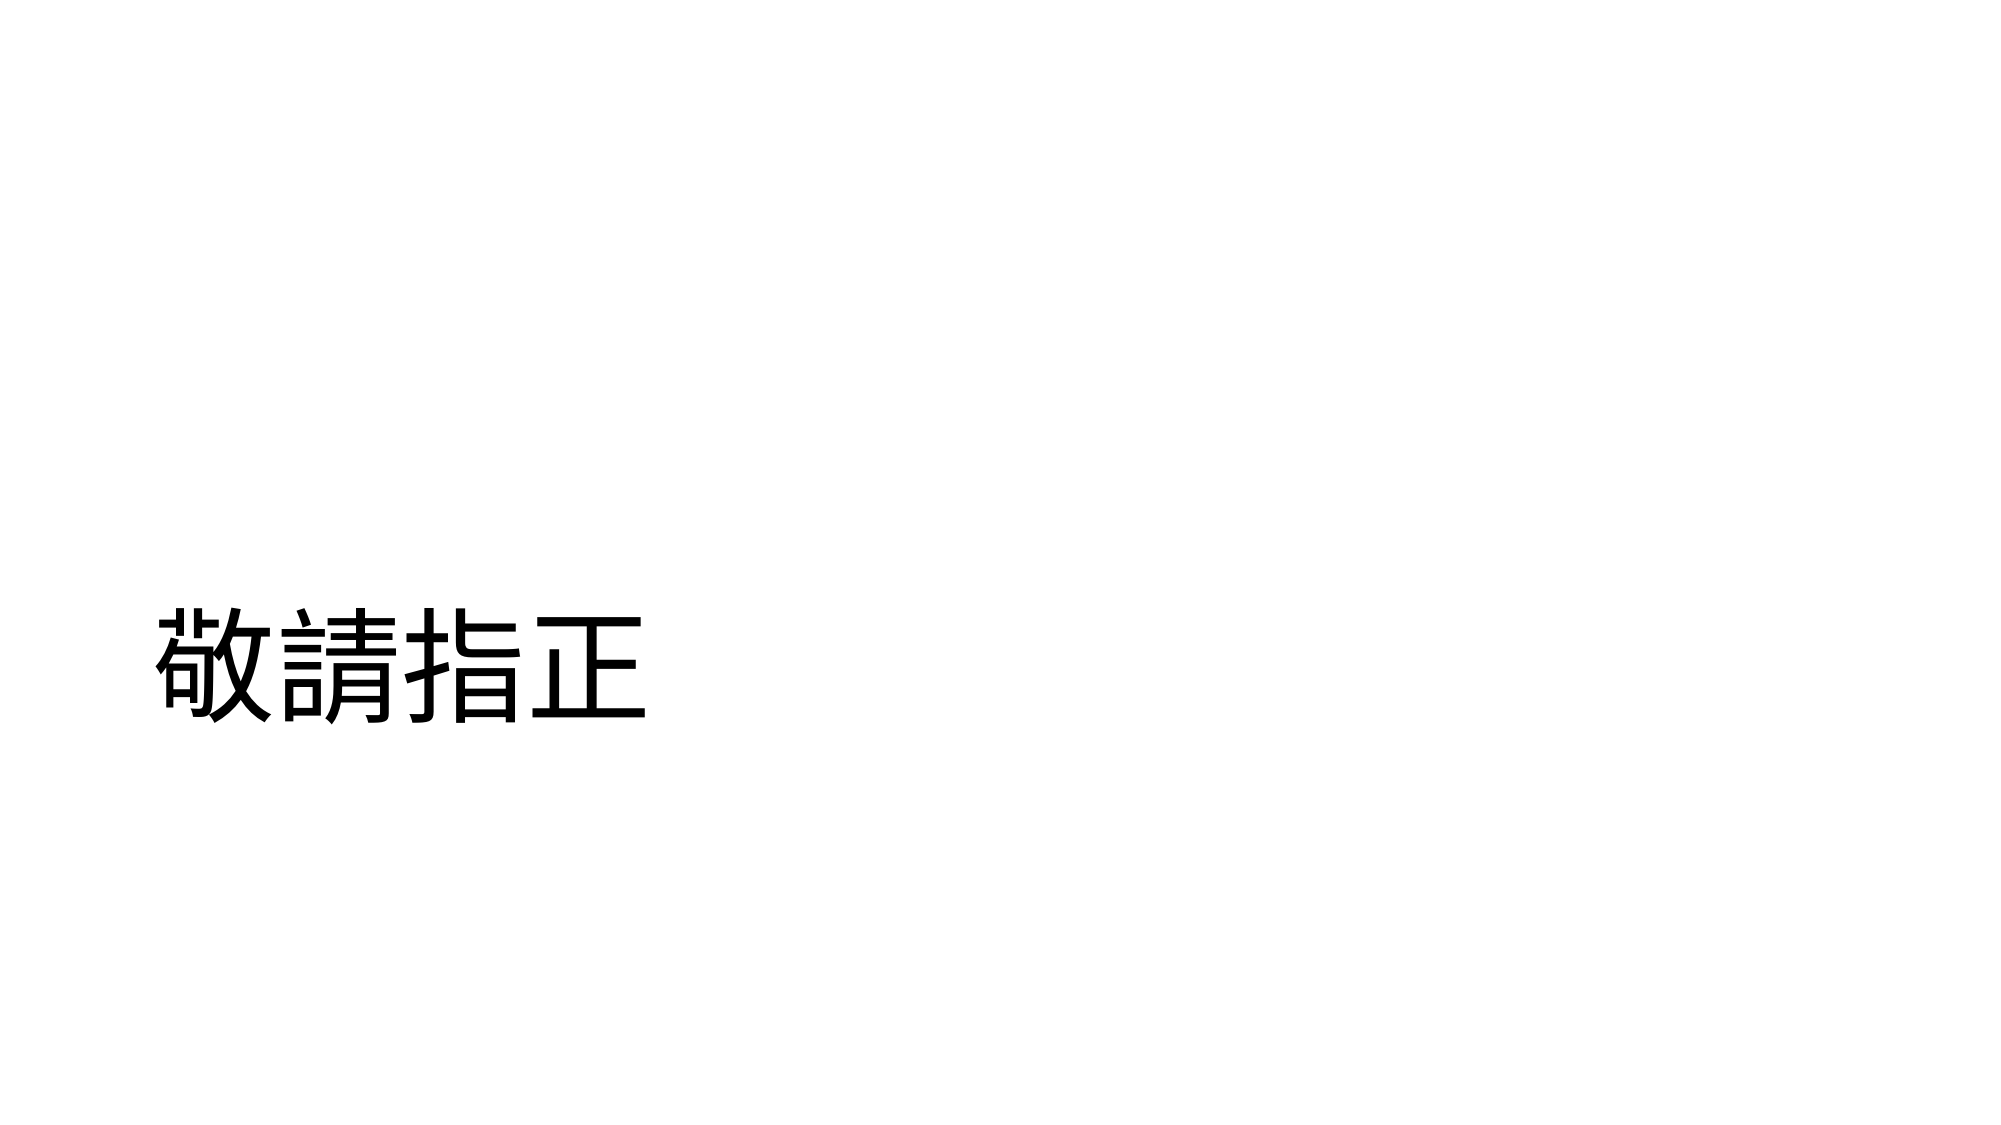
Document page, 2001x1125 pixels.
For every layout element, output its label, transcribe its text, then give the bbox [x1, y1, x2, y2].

title 敬請指正 [136, 280, 1862, 749]
